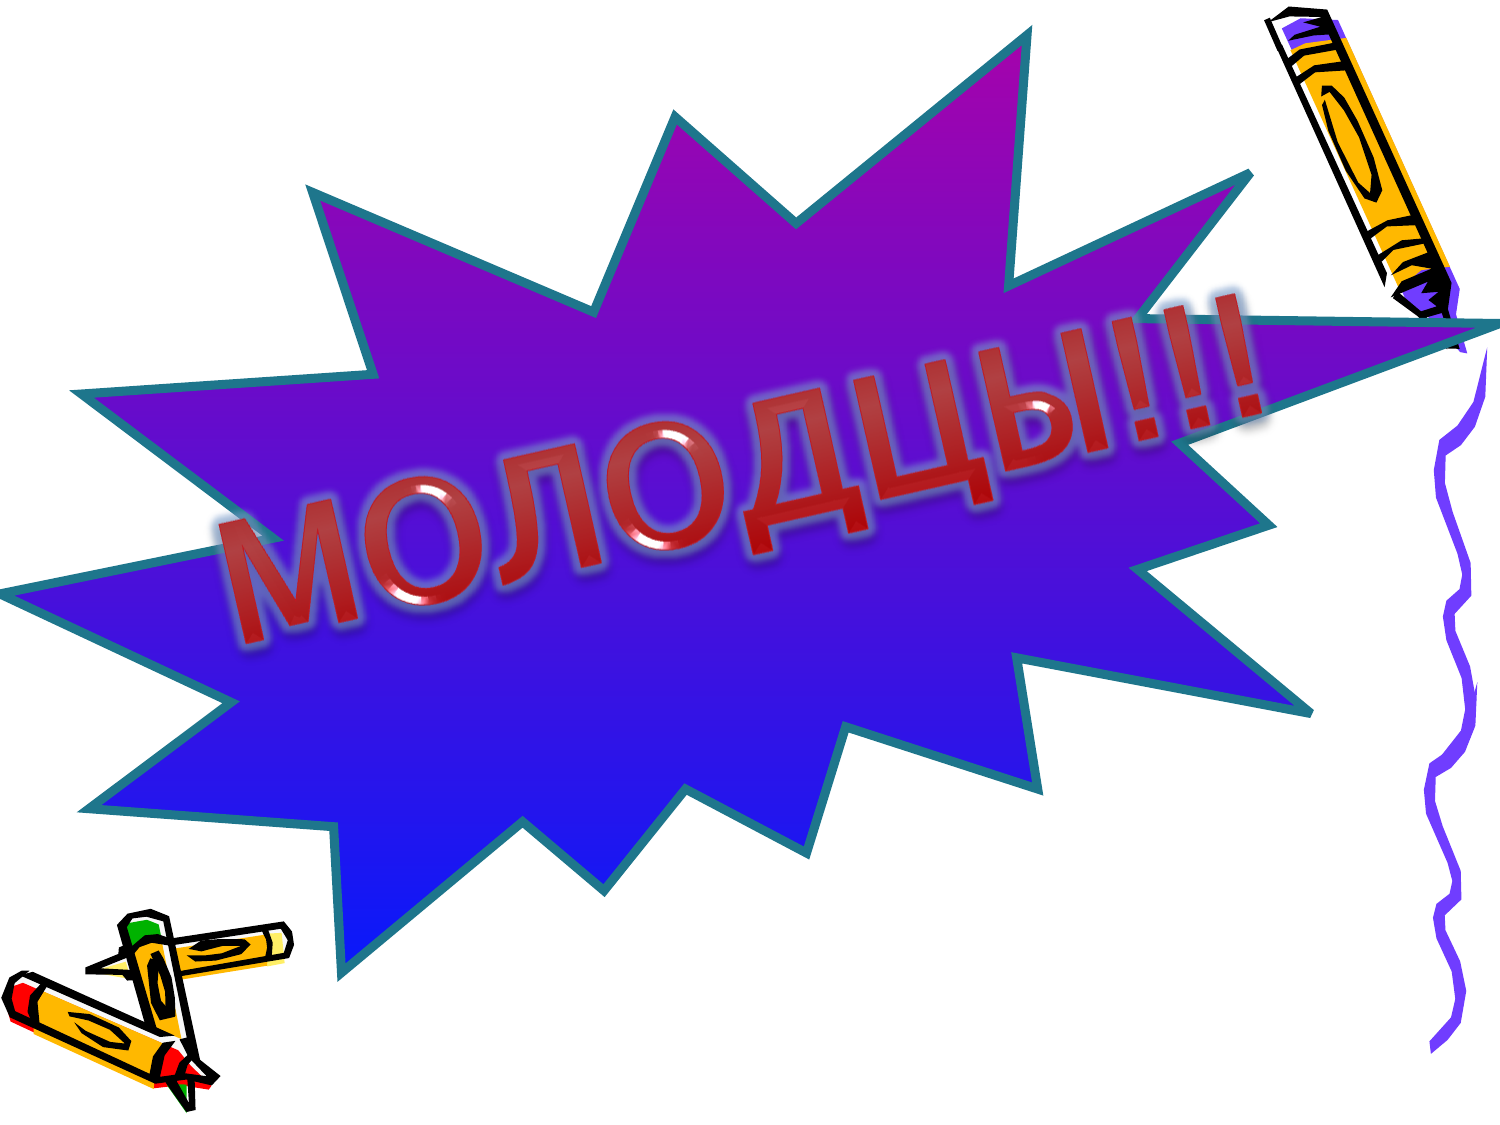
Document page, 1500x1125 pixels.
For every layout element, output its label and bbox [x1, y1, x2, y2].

text_box [652, 116, 737, 171]
picture [58, 171, 1423, 766]
text_box [89, 766, 834, 973]
text_box [966, 766, 1038, 790]
text_box [1423, 322, 1500, 353]
text_box [860, 35, 1028, 171]
text_box [0, 582, 58, 622]
